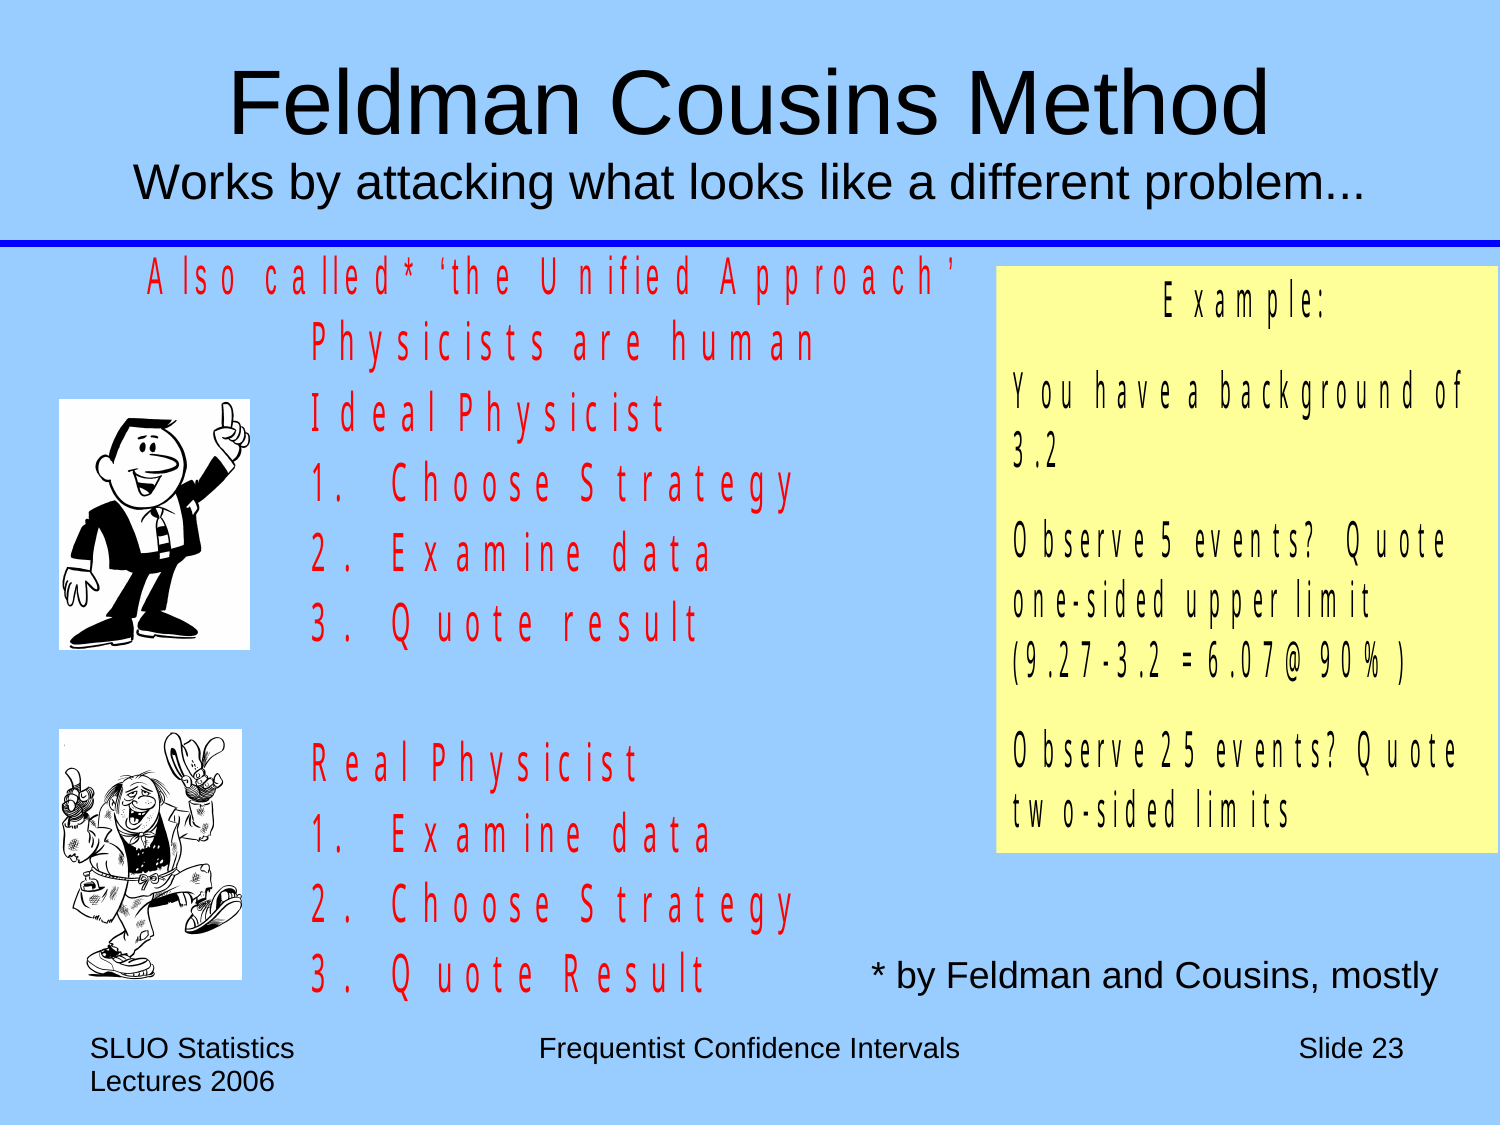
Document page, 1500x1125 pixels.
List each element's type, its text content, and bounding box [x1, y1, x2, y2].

title Feldman Cousins Method Works by attacking what looks like a different problem... [75, 29, 1426, 233]
picture [59, 236, 1500, 1004]
text_box * by Feldman and Cousins, mostly [856, 947, 1453, 1004]
